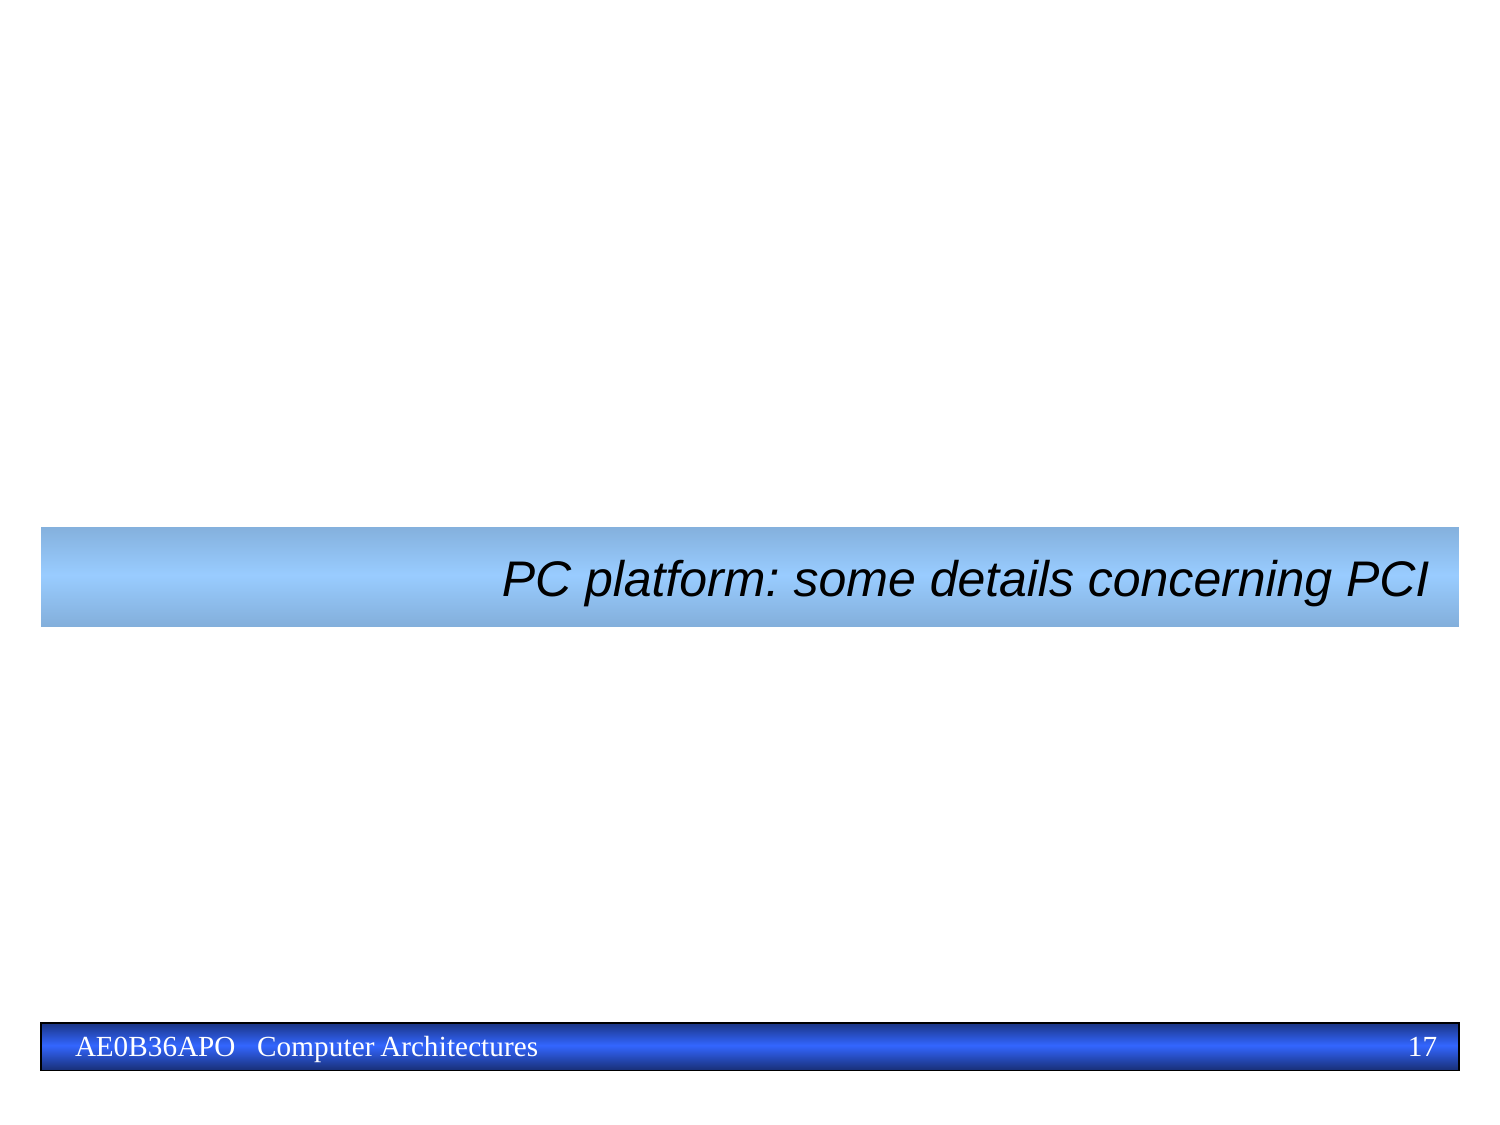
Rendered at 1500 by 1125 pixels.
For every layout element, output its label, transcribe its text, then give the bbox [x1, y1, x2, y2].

title PC platform: some details concerning PCI [41, 527, 1459, 627]
